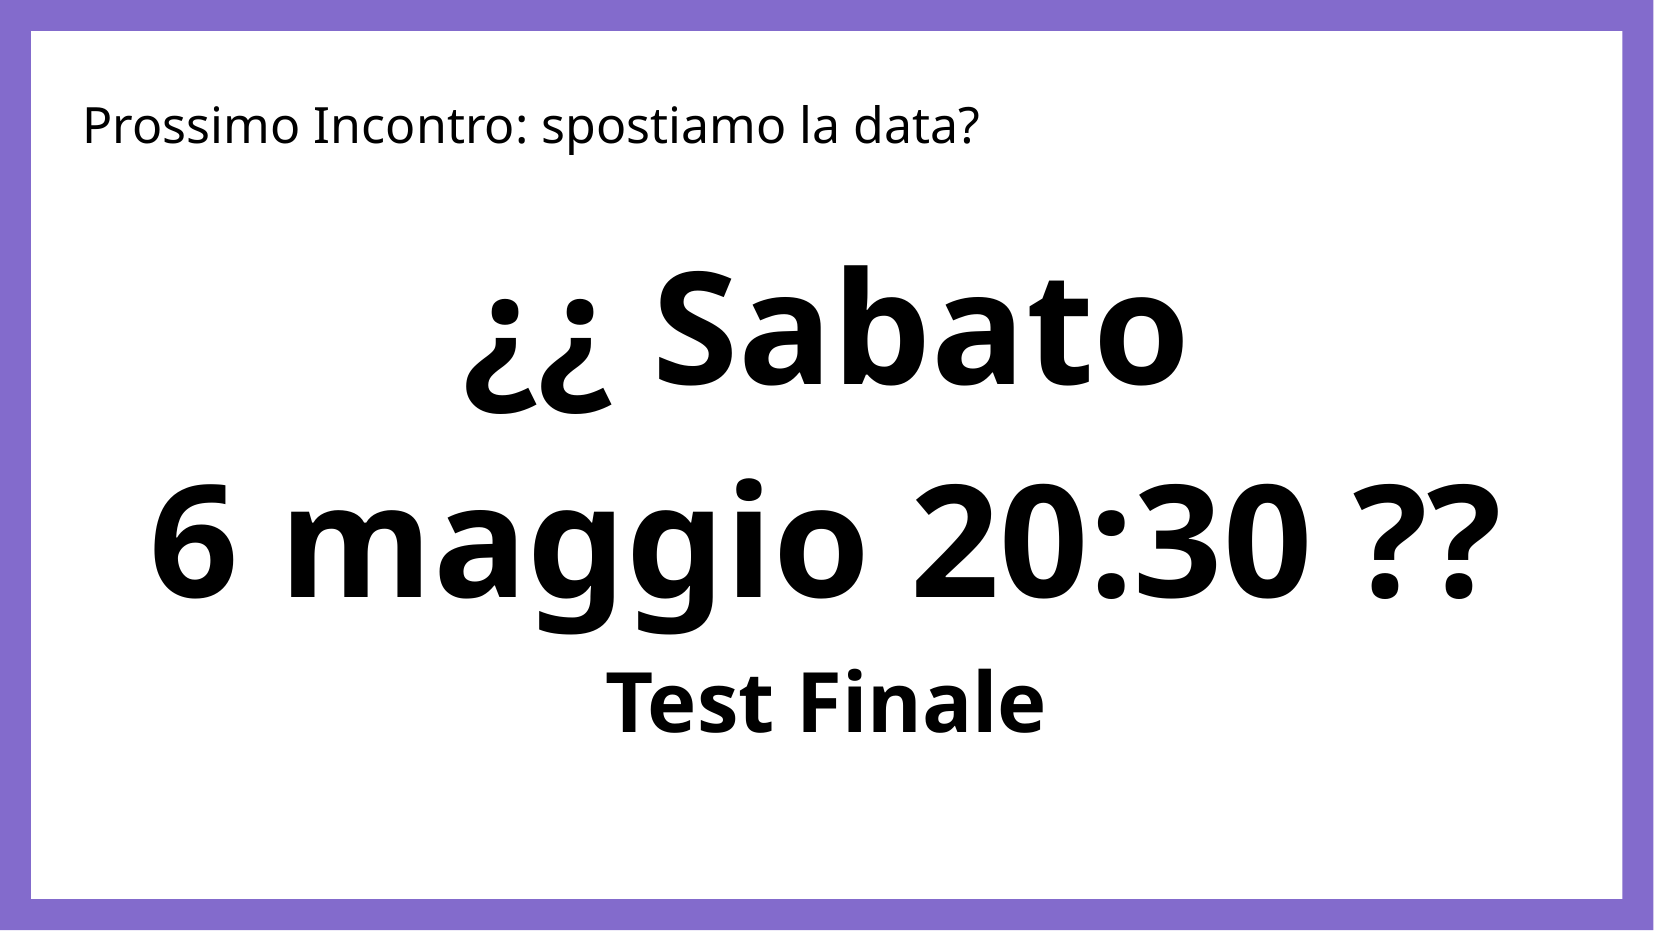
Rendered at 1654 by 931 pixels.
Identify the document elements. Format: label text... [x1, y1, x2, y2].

title Prossimo Incontro: spostiamo la data? [82, 74, 1094, 174]
subtitle ¿¿ Sabato 6 maggio 20:30 ?? Test Finale [82, 187, 1571, 787]
